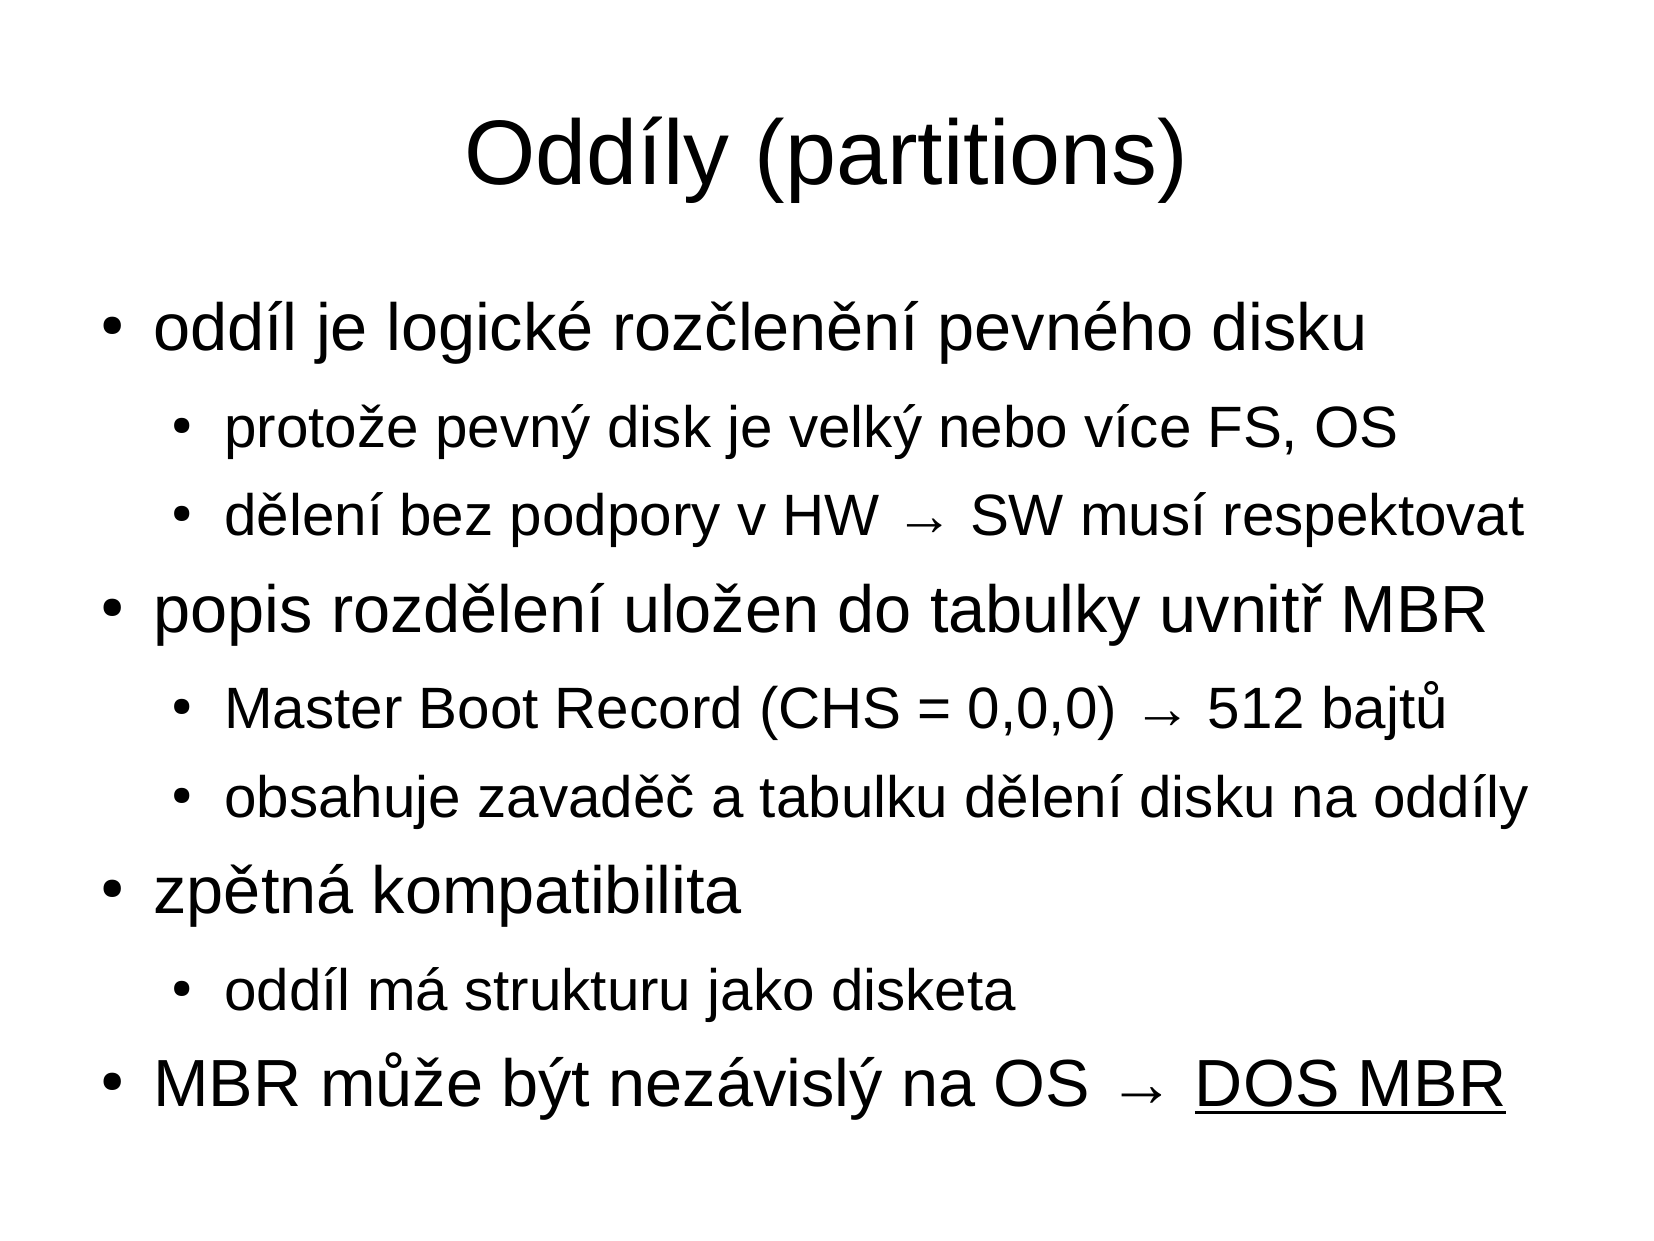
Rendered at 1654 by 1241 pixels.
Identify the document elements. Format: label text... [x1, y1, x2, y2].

title Oddíly (partitions) [82, 56, 1571, 250]
list oddíl je logické rozčlenění pevného disku protože pevný disk je velký nebo více FS, OS dělení bez podpory v HW → SW musí respektovat popis rozdělení uložen do tabulky uvnitř MBR Master Boot Record (CHS = 0,0,0) → 512 bajtů obsahuje zavaděč a tabulku dělení disku na oddíly zpětná kompatibilita oddíl má strukturu jako disketa MBR může být nezávislý na OS → DOS MBR [82, 290, 1571, 1122]
